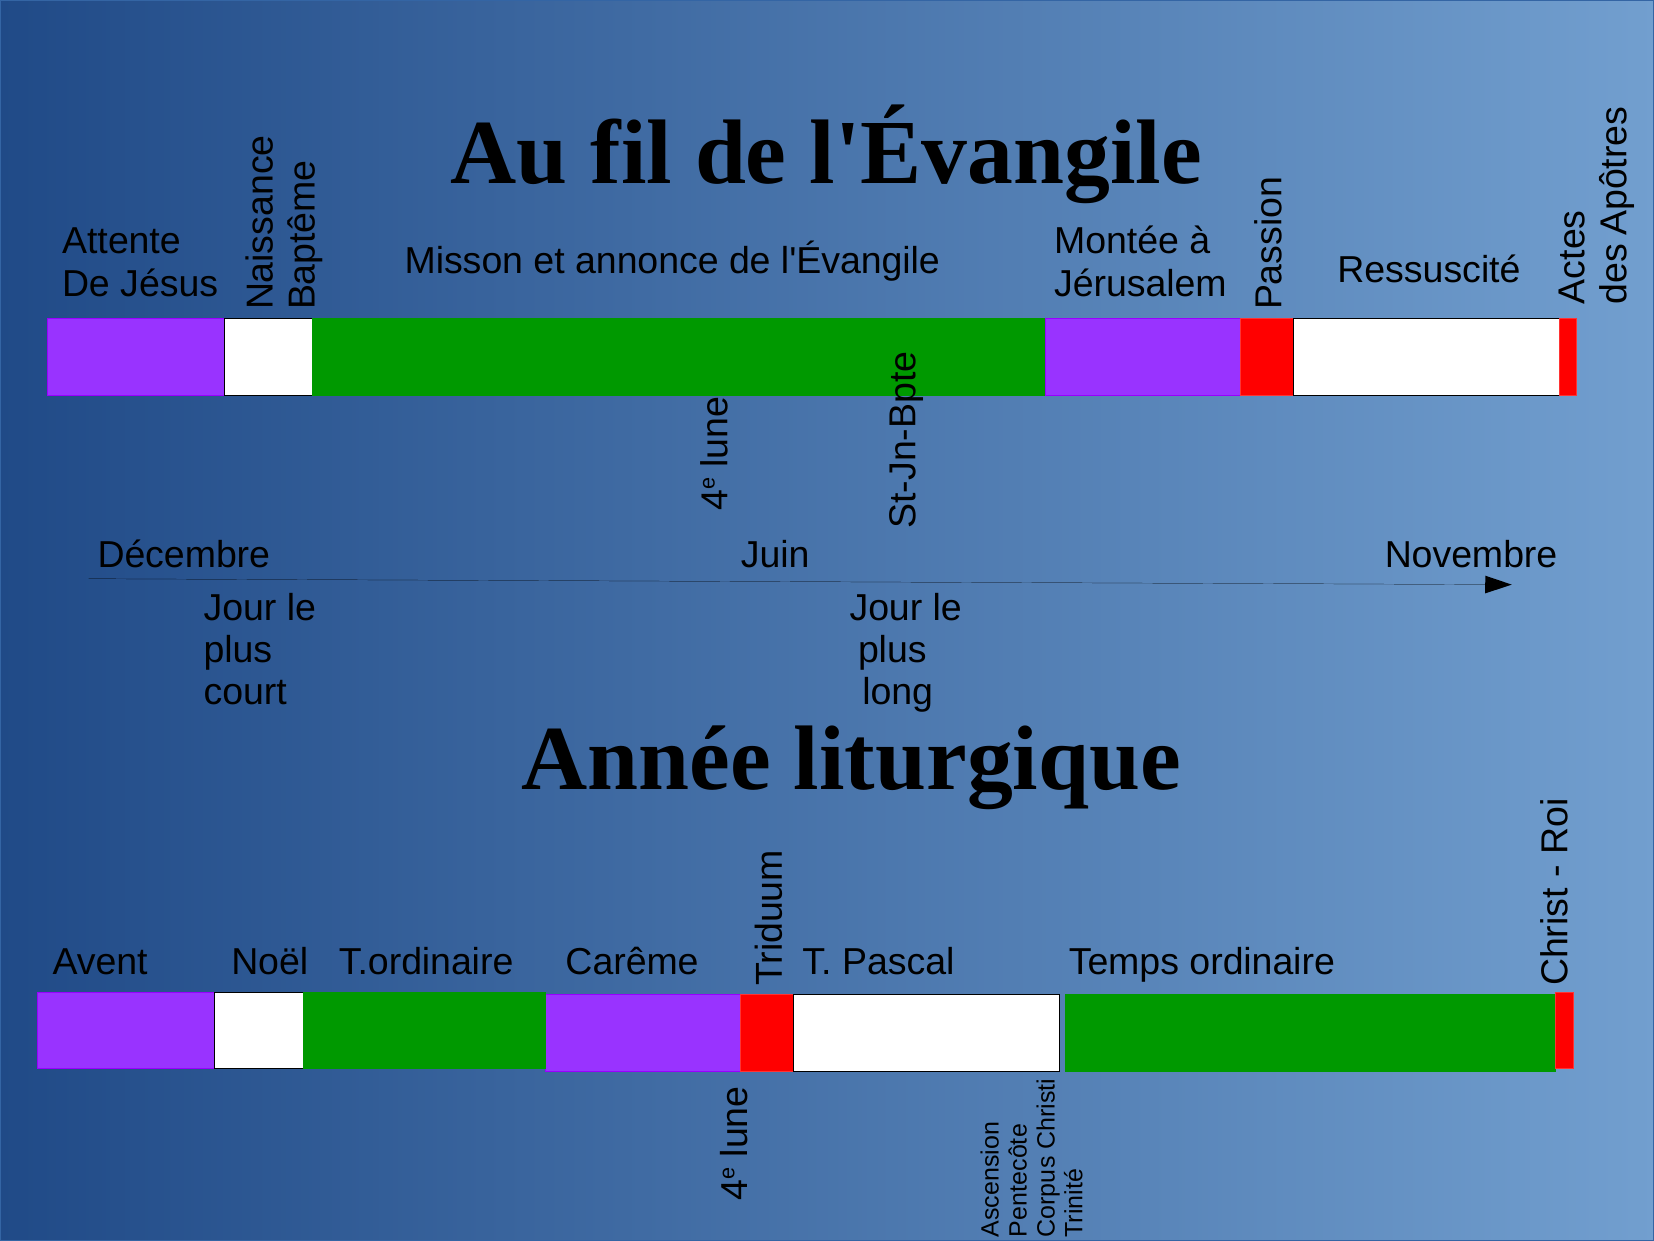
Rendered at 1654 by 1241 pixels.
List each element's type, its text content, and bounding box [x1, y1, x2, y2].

text_box Attente De Jésus [47, 212, 233, 341]
text_box Misson et annonce de l'Évangile [389, 232, 975, 290]
text_box Montée à Jérusalem [1039, 212, 1252, 349]
text_box Année liturgique [460, 707, 1243, 810]
text_box Décembre Juin Novembre [82, 525, 1576, 583]
text_box 4e lune [685, 382, 745, 526]
text_box Avent Noël T.ordinaire Carême T. Pascal Temps ordinaire [37, 933, 1352, 990]
text_box [1065, 994, 1574, 1072]
text_box Actes des Apôtres [1543, 91, 1642, 319]
text_box Christ - Roi [1525, 720, 1583, 1001]
text_box Naissance Baptême [231, 112, 331, 325]
text_box Triduum [740, 815, 806, 933]
title Au fil de l'Évangile [82, 49, 1571, 257]
text_box St-Jn-Bpte [874, 336, 931, 544]
text_box Triduum [740, 990, 806, 1001]
text_box Ascension Pentecôte Corpus Christi Trinité [968, 1051, 1123, 1241]
text_box [37, 992, 1060, 1072]
text_box Ressuscité [1322, 240, 1536, 298]
text_box Jour le Jour le plus plus court long [188, 583, 979, 720]
text_box Passion [1240, 139, 1306, 325]
text_box 4e lune [705, 1071, 764, 1215]
text_box [47, 318, 1577, 396]
